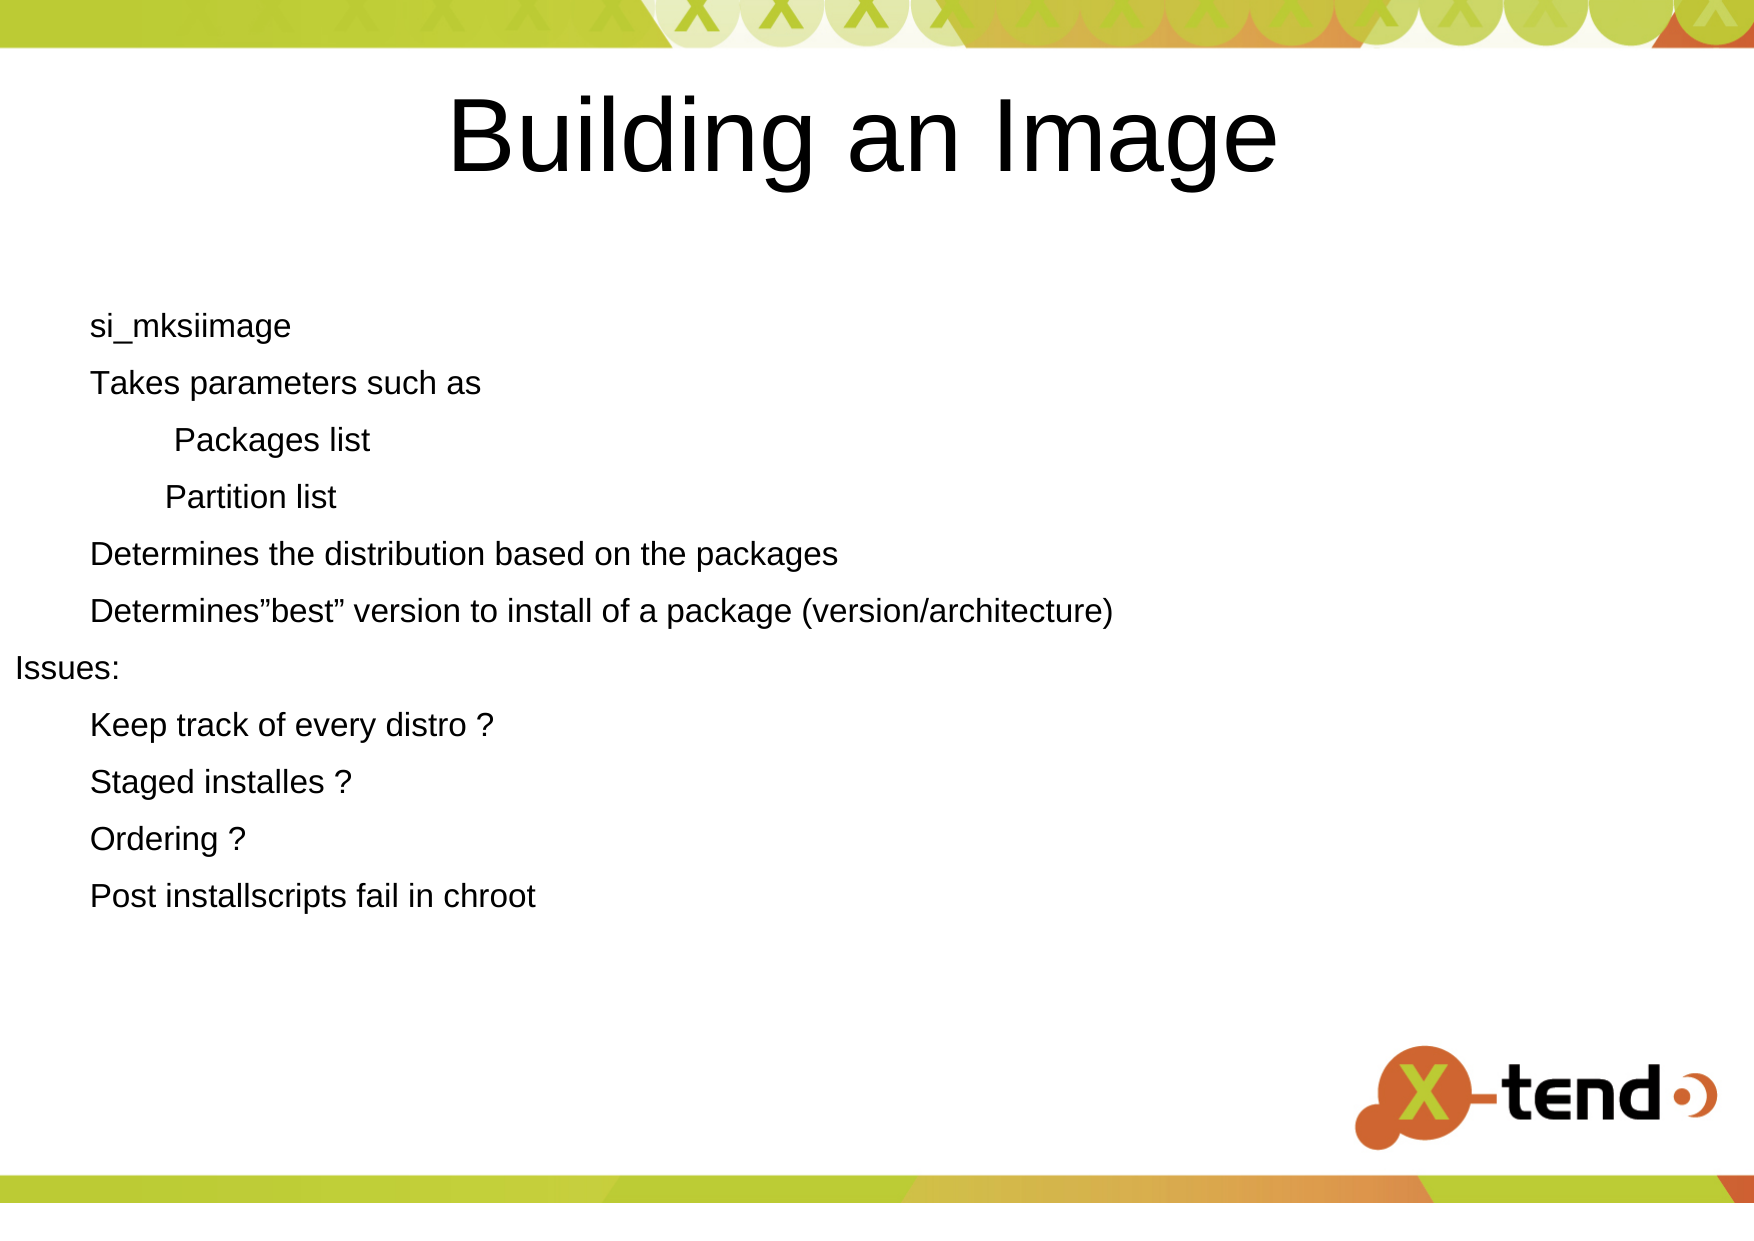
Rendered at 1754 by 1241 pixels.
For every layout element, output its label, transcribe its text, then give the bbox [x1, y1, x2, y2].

list [87, 290, 1667, 1109]
title Building an Image [75, 0, 1654, 208]
picture [0, 0, 1754, 1203]
